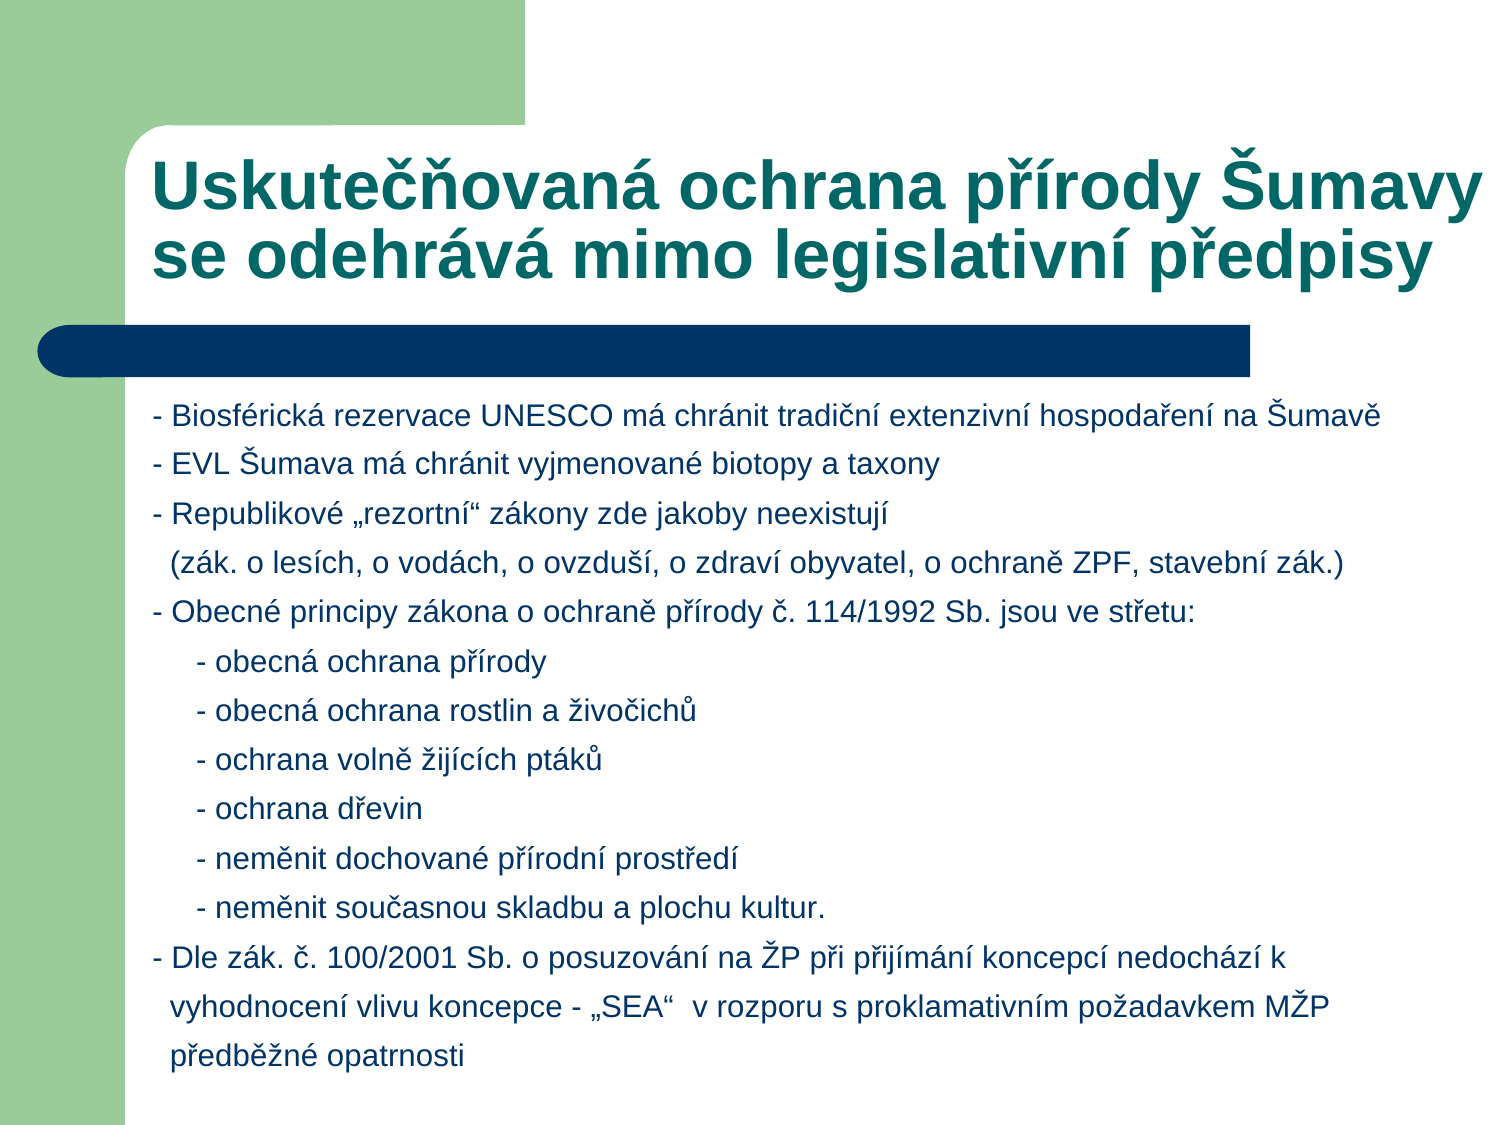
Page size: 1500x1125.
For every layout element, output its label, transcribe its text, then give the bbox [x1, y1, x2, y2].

title Uskutečňovaná ochrana přírody Šumavy se odehrává mimo legislativní předpisy [136, 136, 1500, 301]
list - Biosférická rezervace UNESCO má chránit tradiční extenzivní hospodaření na Šumavě - EVL Šumava má chránit vyjmenované biotopy a taxony - Republikové „rezortní“ zákony zde jakoby neexistují (zák. o lesích, o vodách, o ovzduší, o zdraví obyvatel, o ochraně ZPF, stavební zák.) - Obecné principy zákona o ochraně přírody č. 114/1992 Sb. jsou ve střetu: - obecná ochrana přírody - obecná ochrana rostlin a živočichů - ochrana volně žijících ptáků - ochrana dřevin - neměnit dochované přírodní prostředí - neměnit současnou skladbu a plochu kultur. - Dle zák. č. 100/2001 Sb. o posuzování na ŽP při přijímání koncepcí nedochází k vyhodnocení vlivu koncepce - „SEA“ v rozporu s proklamativním požadavkem MŽP předběžné opatrnosti [137, 387, 1400, 1082]
